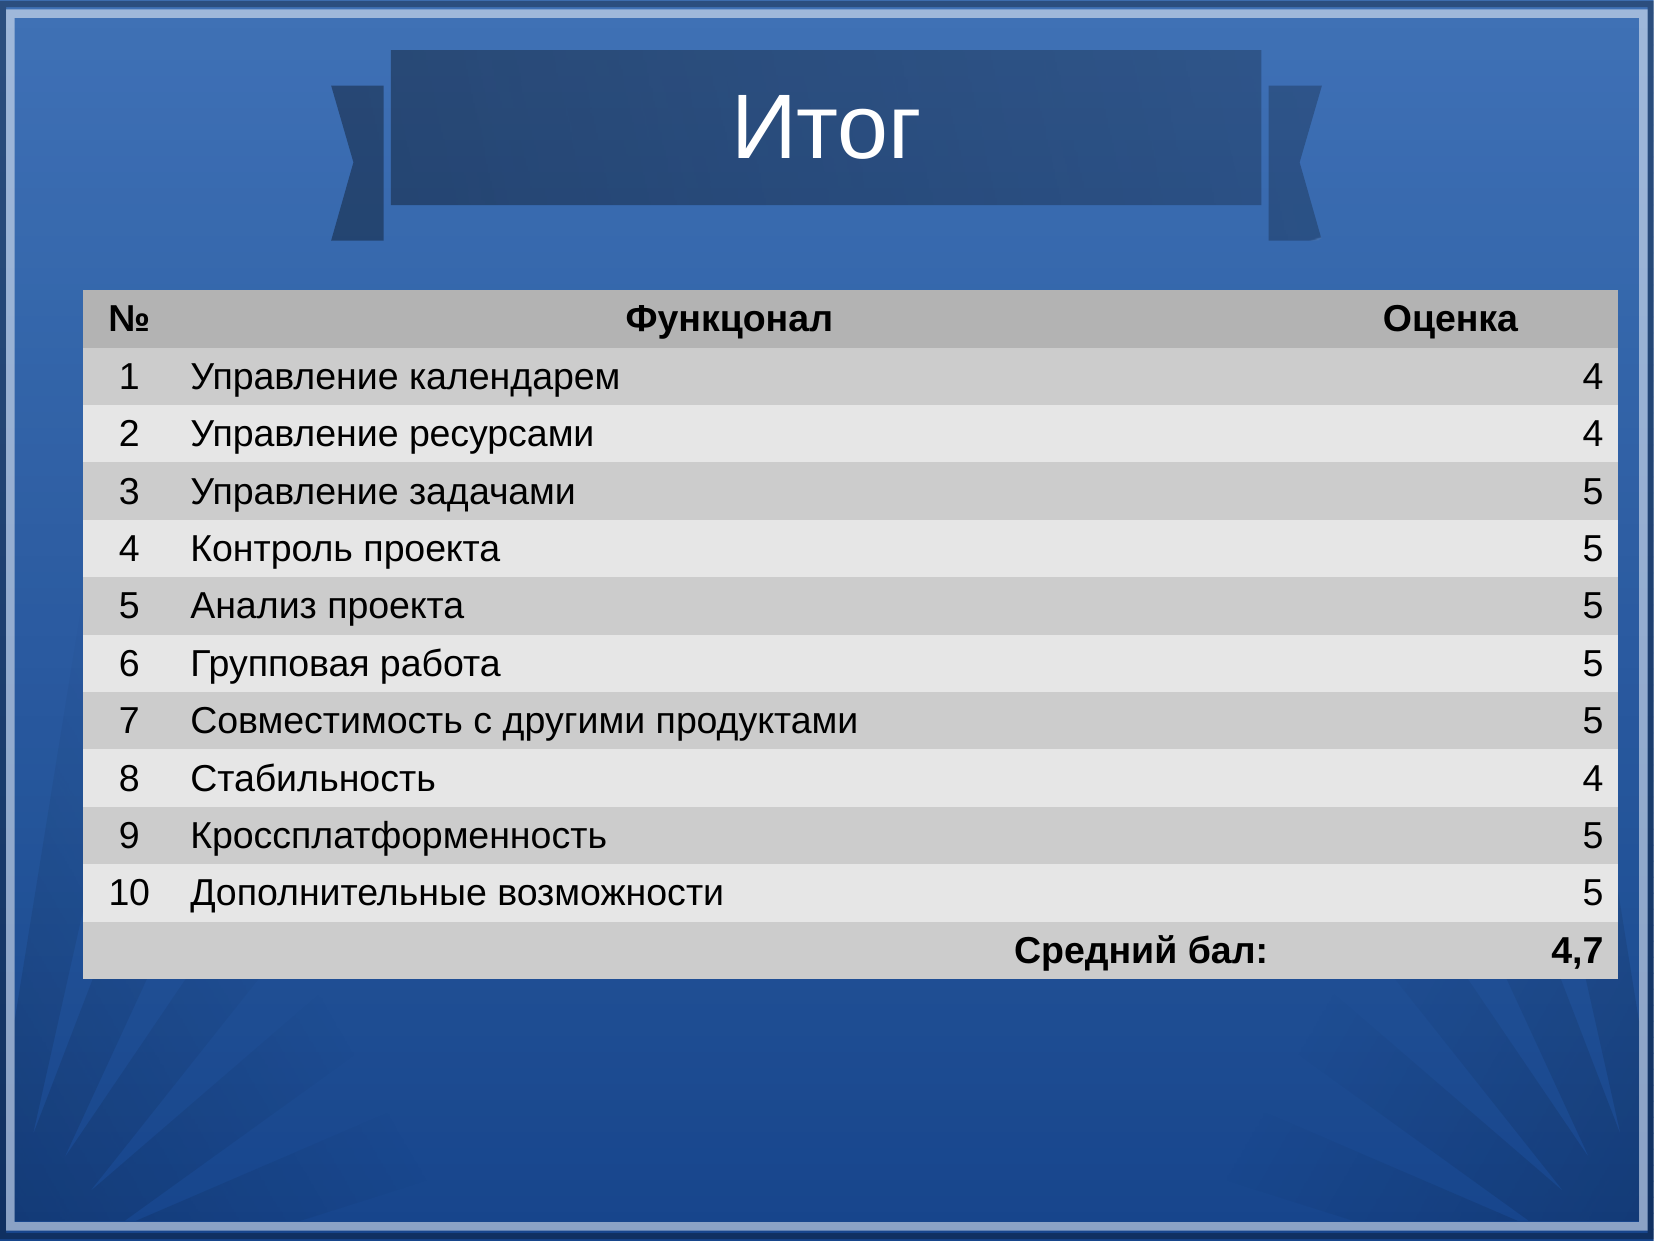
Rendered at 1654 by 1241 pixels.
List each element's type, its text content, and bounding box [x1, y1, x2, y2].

table_cell Групповая работа [176, 635, 1283, 692]
table_cell Контроль проекта [176, 520, 1283, 577]
table_cell Совместимость с другими продуктами [176, 692, 1283, 749]
table_cell Дополнительные возможности [176, 864, 1283, 922]
table_cell 4 [1283, 348, 1618, 405]
table_cell 1 [83, 348, 176, 405]
table_cell 2 [83, 405, 176, 462]
table_cell 6 [83, 635, 176, 692]
table_cell 5 [1283, 864, 1618, 922]
table_cell 5 [1283, 635, 1618, 692]
table_cell 4,7 [1283, 922, 1618, 979]
table_cell 10 [83, 864, 176, 922]
table_header Функцонал [176, 290, 1283, 348]
table_cell Управление календарем [176, 348, 1283, 405]
table_cell 5 [1283, 577, 1618, 635]
table_cell 5 [1283, 462, 1618, 520]
table_cell Кроссплатформенность [176, 807, 1283, 864]
table_cell 5 [83, 577, 176, 635]
table_cell 8 [83, 749, 176, 807]
table_header № [83, 290, 176, 348]
table_cell 5 [1283, 520, 1618, 577]
table_cell 4 [1283, 749, 1618, 807]
table_cell 7 [83, 692, 176, 749]
table_cell 3 [83, 462, 176, 520]
table_cell 9 [83, 807, 176, 864]
table_cell Управление задачами [176, 462, 1283, 520]
table_cell 4 [1283, 405, 1618, 462]
table_header Оценка [1283, 290, 1618, 348]
table_cell Управление ресурсами [176, 405, 1283, 462]
table_cell 4 [83, 520, 176, 577]
table_cell Анализ проекта [176, 577, 1283, 635]
table_cell 5 [1283, 807, 1618, 864]
table_cell Стабильность [176, 749, 1283, 807]
table_cell 5 [1283, 692, 1618, 749]
table_cell Средний бал: [83, 922, 1283, 979]
title Итог [389, 49, 1264, 205]
